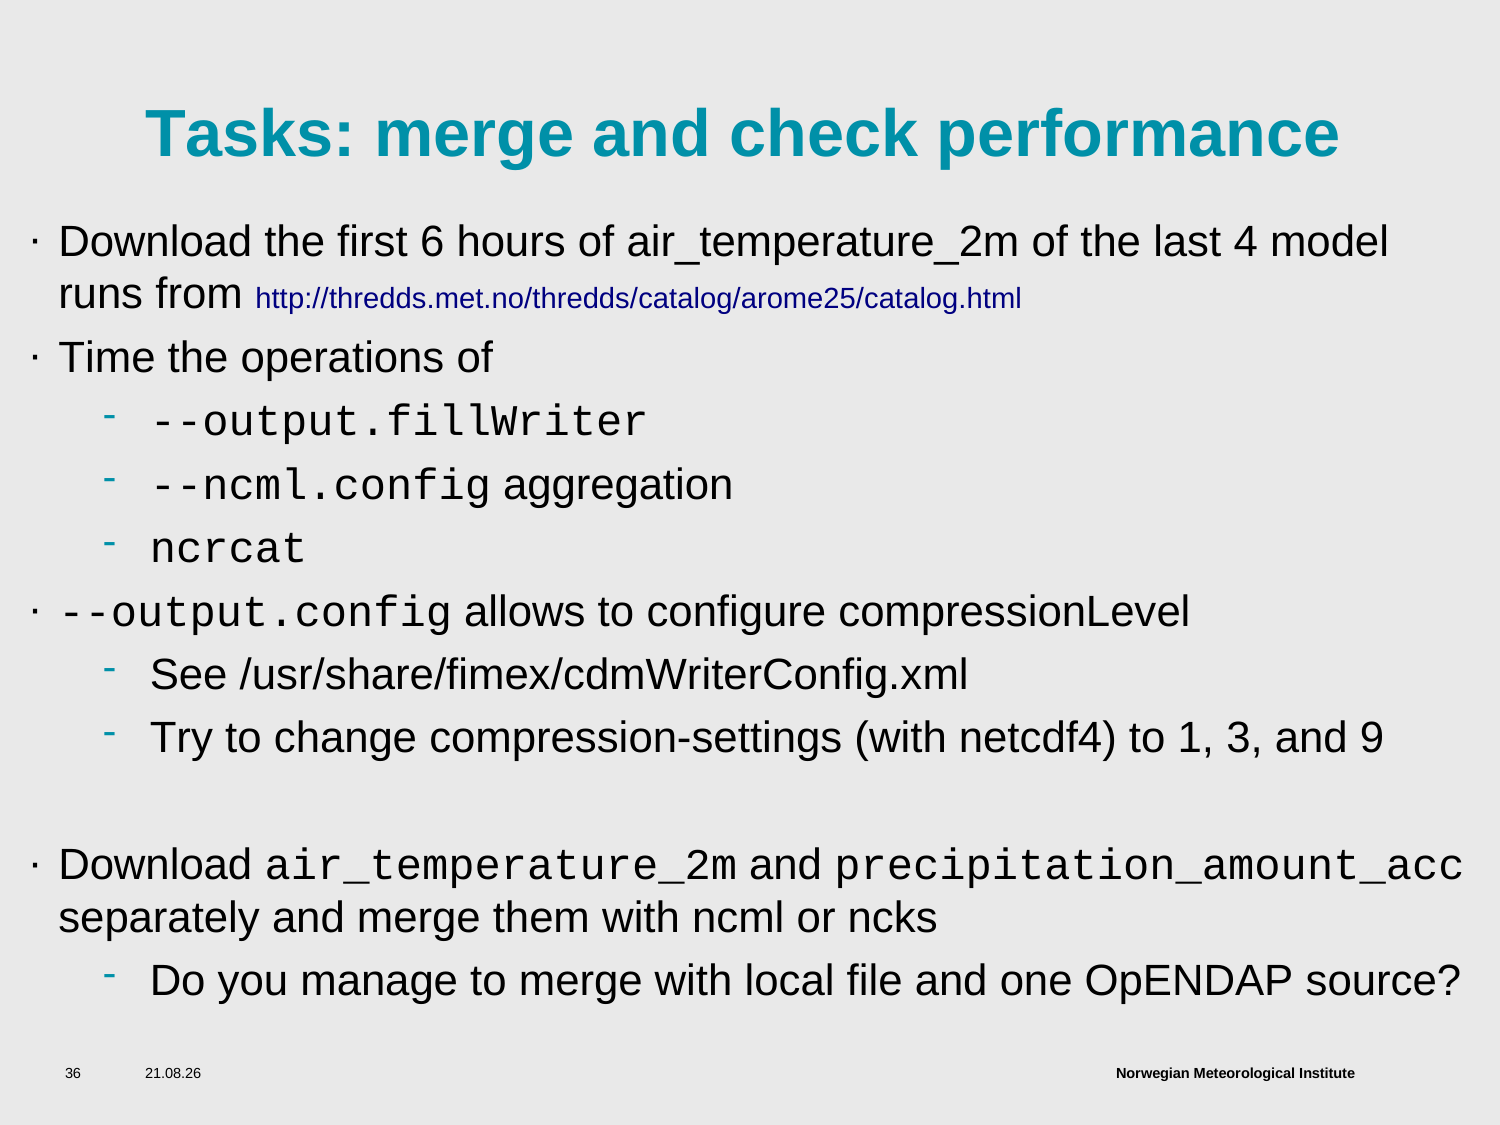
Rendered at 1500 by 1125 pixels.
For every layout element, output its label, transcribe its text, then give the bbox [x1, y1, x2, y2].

title Tasks: merge and check performance [145, 83, 1355, 178]
list Download the first 6 hours of air_temperature_2m of the last 4 model runs from http://thredds.met.no/thredds/catalog/arome25/catalog.html Time the operations of --output.fillWriter --ncml.config aggregation ncrcat --output.config allows to configure compressionLevel See /usr/share/fimex/cdmWriterConfig.xml Try to change compression-settings (with netcdf4) to 1, 3, and 9 Download air_temperature_2m and precipitation_amount_acc separately and merge them with ncml or ncks Do you manage to merge with local file and one OpENDAP source? [27, 212, 1473, 1052]
